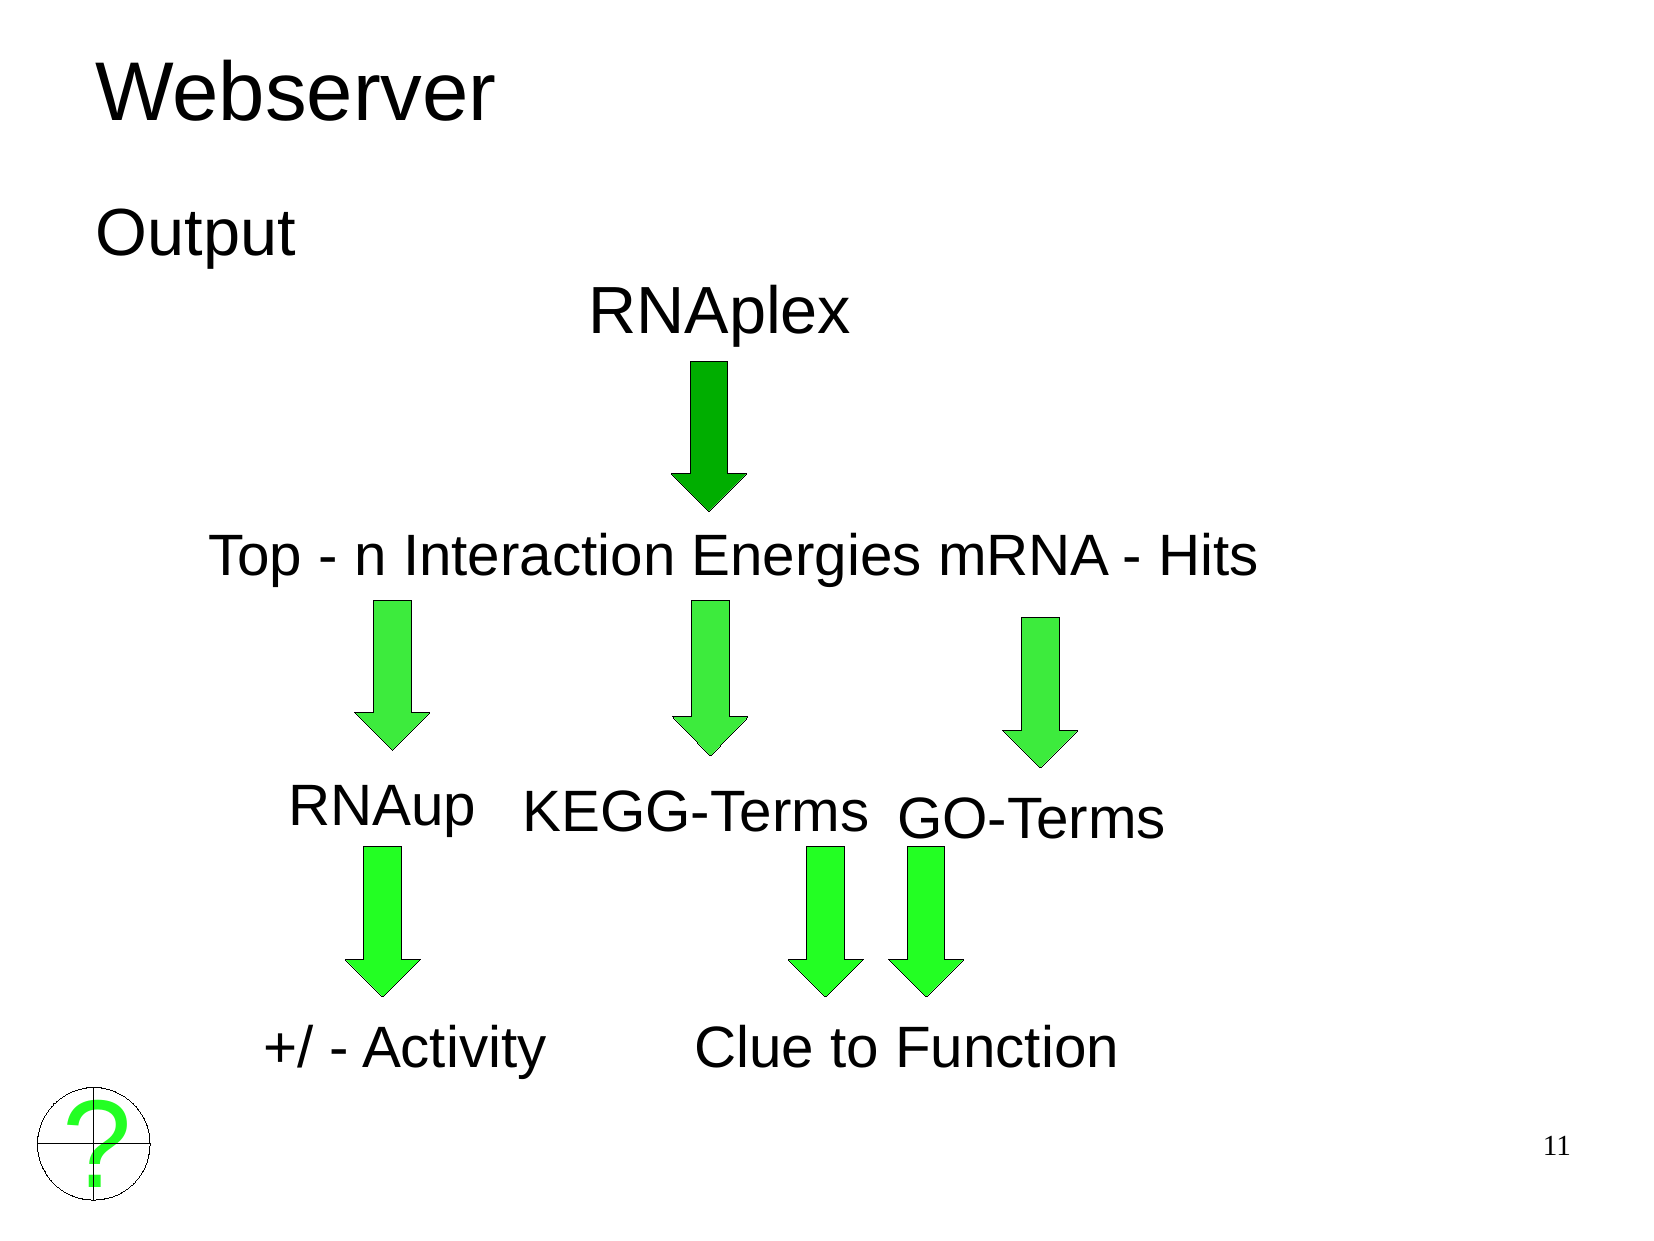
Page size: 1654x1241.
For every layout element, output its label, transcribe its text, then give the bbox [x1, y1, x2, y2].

text_box +/ - Activity [242, 1007, 563, 1088]
text_box Output [75, 187, 312, 376]
text_box [671, 361, 747, 512]
text_box ? [37, 1144, 93, 1201]
text_box ? [37, 1087, 93, 1143]
text_box [354, 600, 430, 751]
text_box [1002, 617, 1078, 768]
text_box [345, 846, 421, 997]
text_box Webserver [75, 37, 512, 146]
text_box GO-Terms [876, 778, 1181, 859]
text_box ? [94, 1144, 151, 1201]
text_box ? [94, 1109, 116, 1143]
text_box Top - n Interaction Energies mRNA - Hits [187, 514, 1275, 595]
text_box [888, 846, 964, 997]
text_box ? [94, 1087, 151, 1143]
text_box ? [94, 1144, 101, 1150]
text_box RNAplex [567, 265, 867, 355]
text_box KEGG-Terms [502, 771, 885, 852]
text_box [788, 846, 864, 997]
text_box Clue to Function [673, 1007, 1135, 1088]
text_box [672, 600, 748, 756]
text_box RNAup [267, 765, 492, 846]
